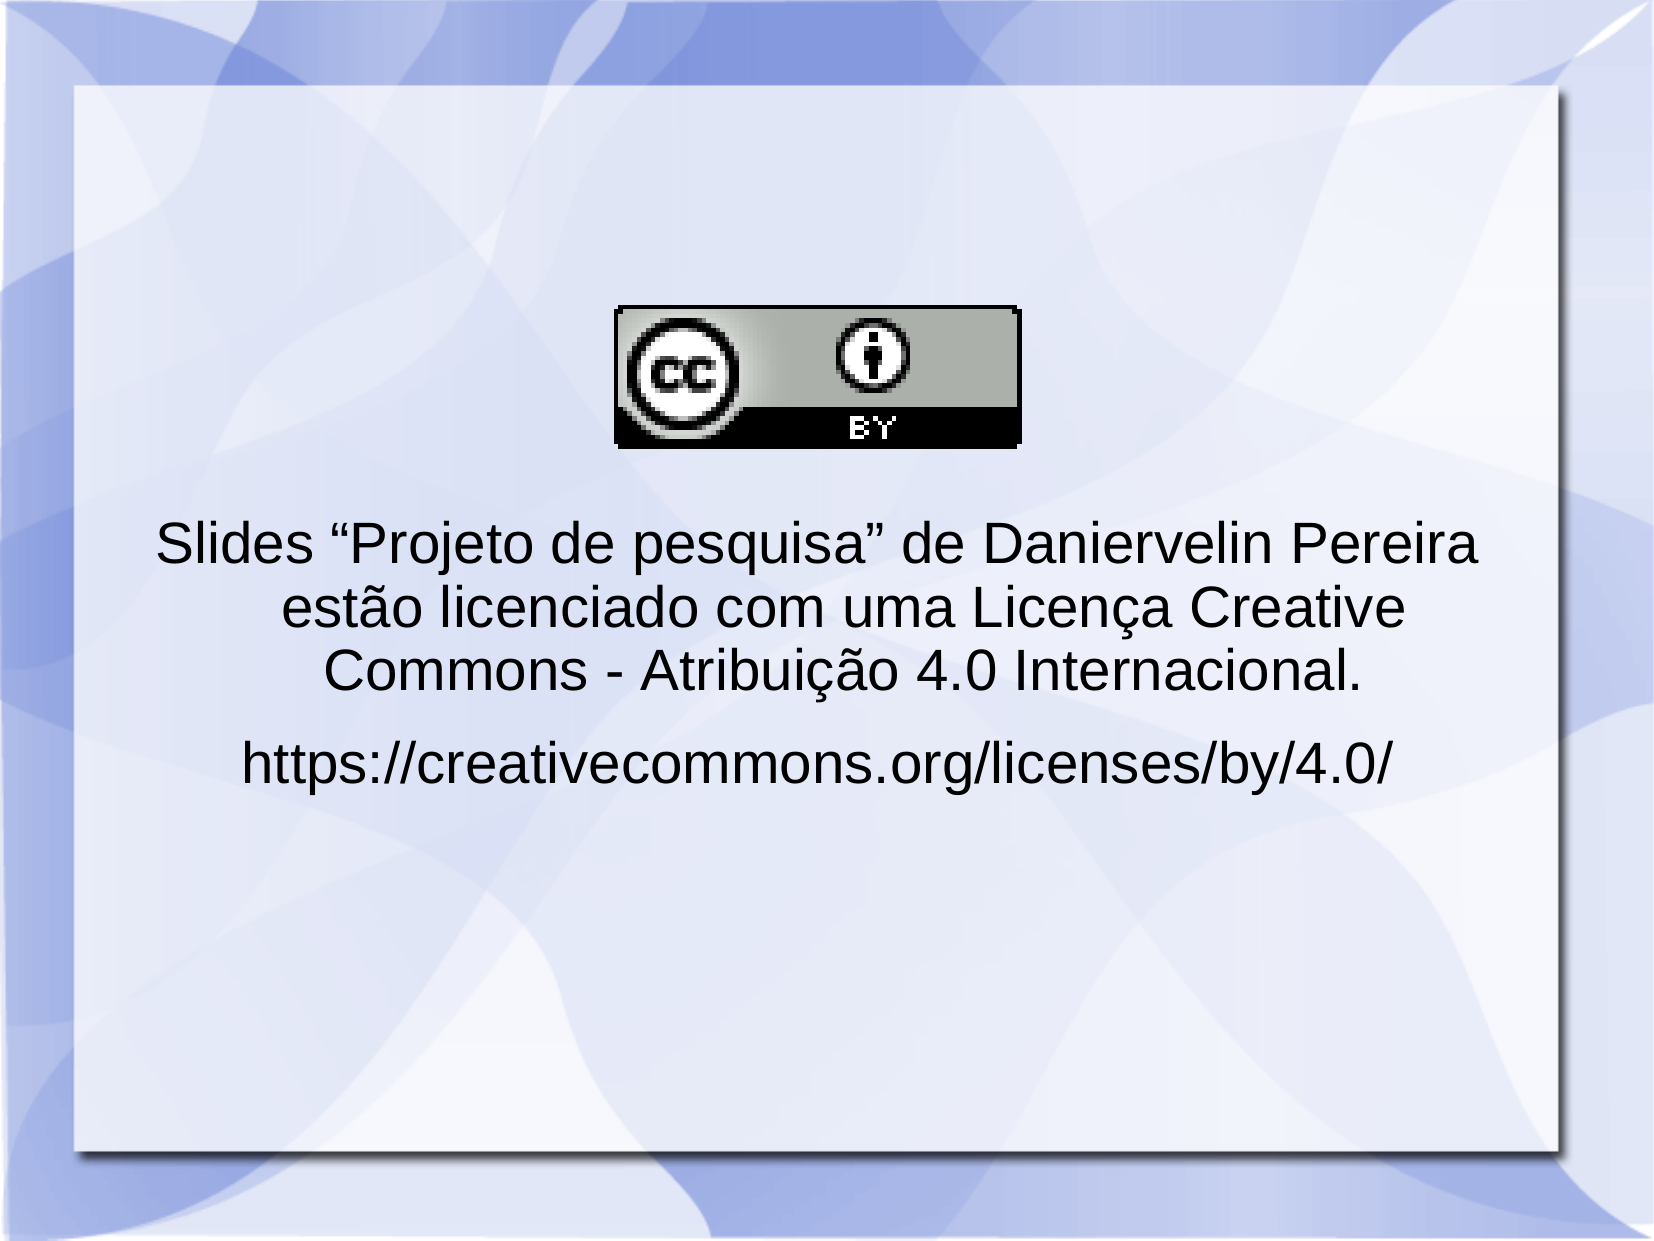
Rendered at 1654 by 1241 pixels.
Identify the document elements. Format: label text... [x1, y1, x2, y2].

picture [0, 0, 1654, 1241]
list Slides “Projeto de pesquisa” de Daniervelin Pereira estão licenciado com uma Licença Creative Commons - Atribuição 4.0 Internacional. https://creativecommons.org/licenses/by/4.0/ [129, 324, 1489, 1045]
